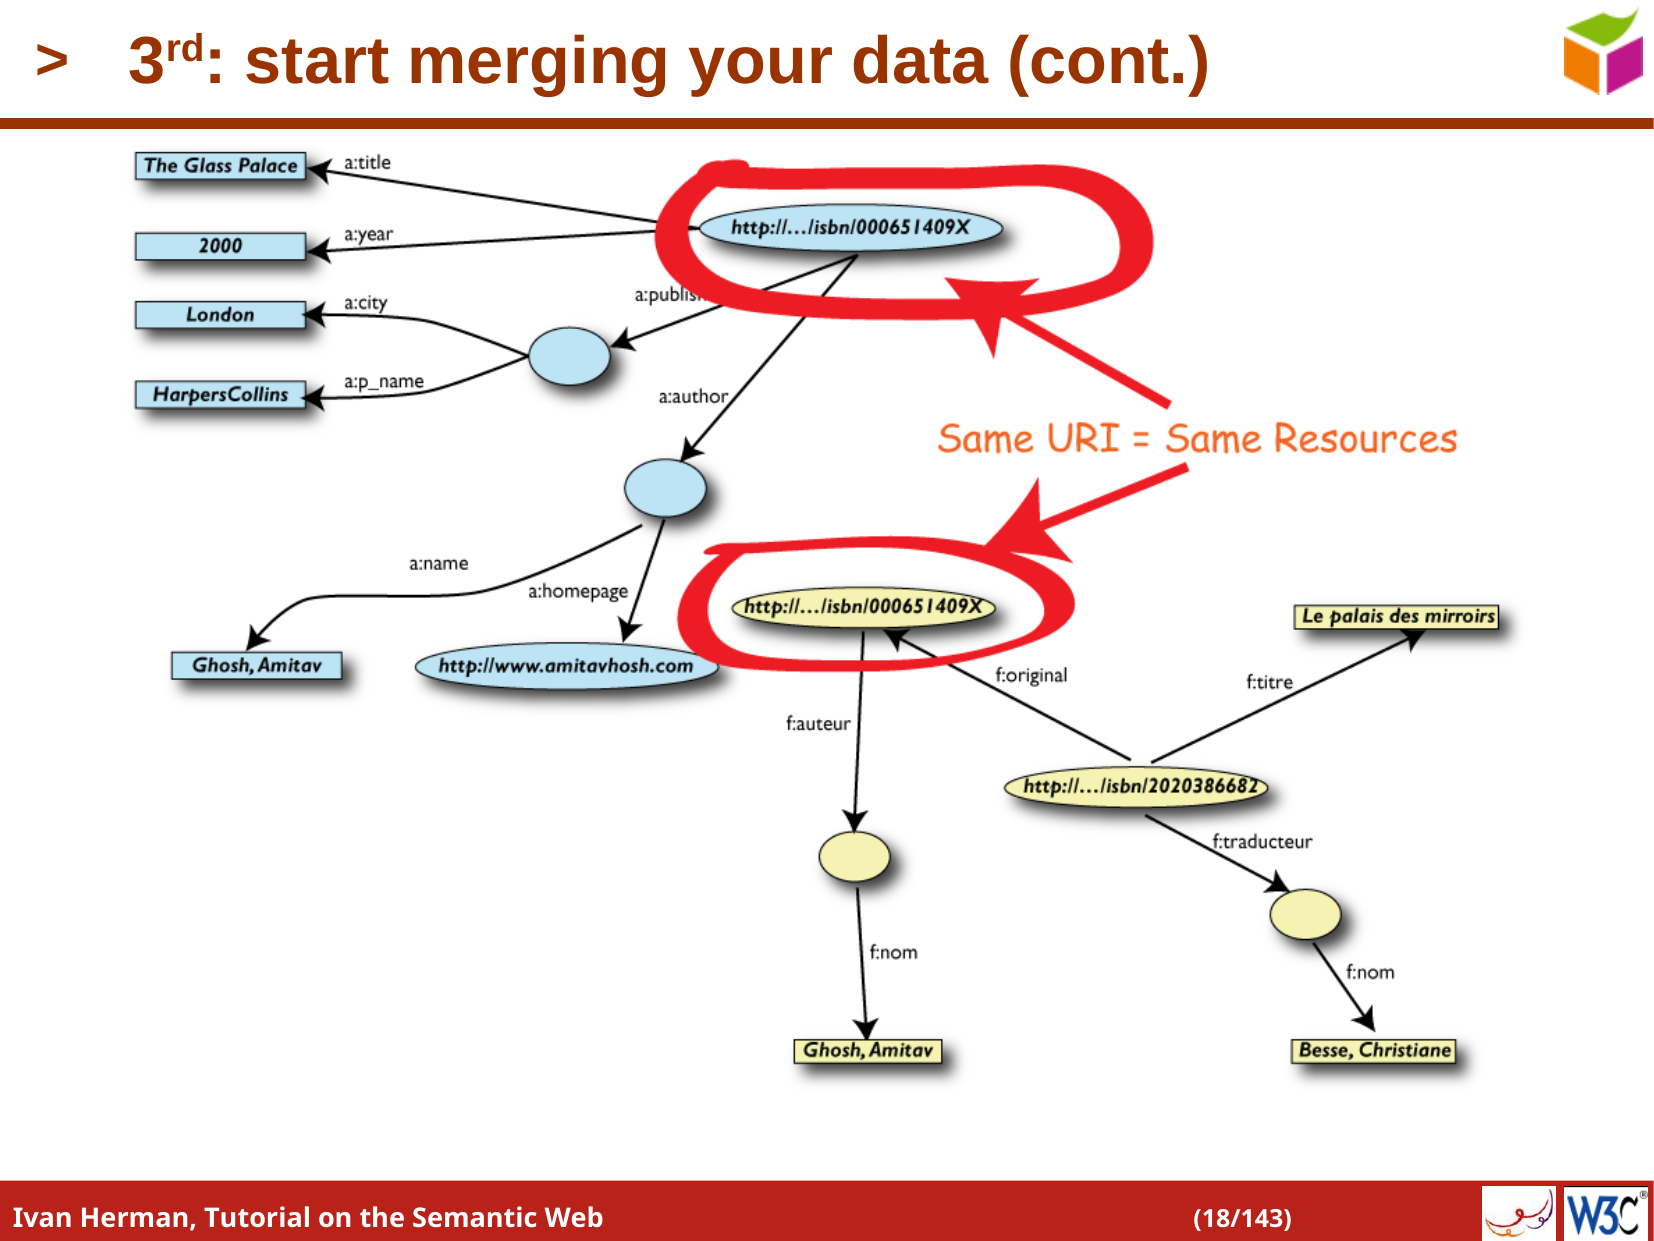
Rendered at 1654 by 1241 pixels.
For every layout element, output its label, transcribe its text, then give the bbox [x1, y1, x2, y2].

title 3rd: start merging your data (cont.) [93, 0, 1493, 119]
picture [1482, 1186, 1556, 1241]
picture [1564, 5, 1643, 95]
picture [1564, 1186, 1648, 1241]
picture [123, 141, 1530, 1096]
